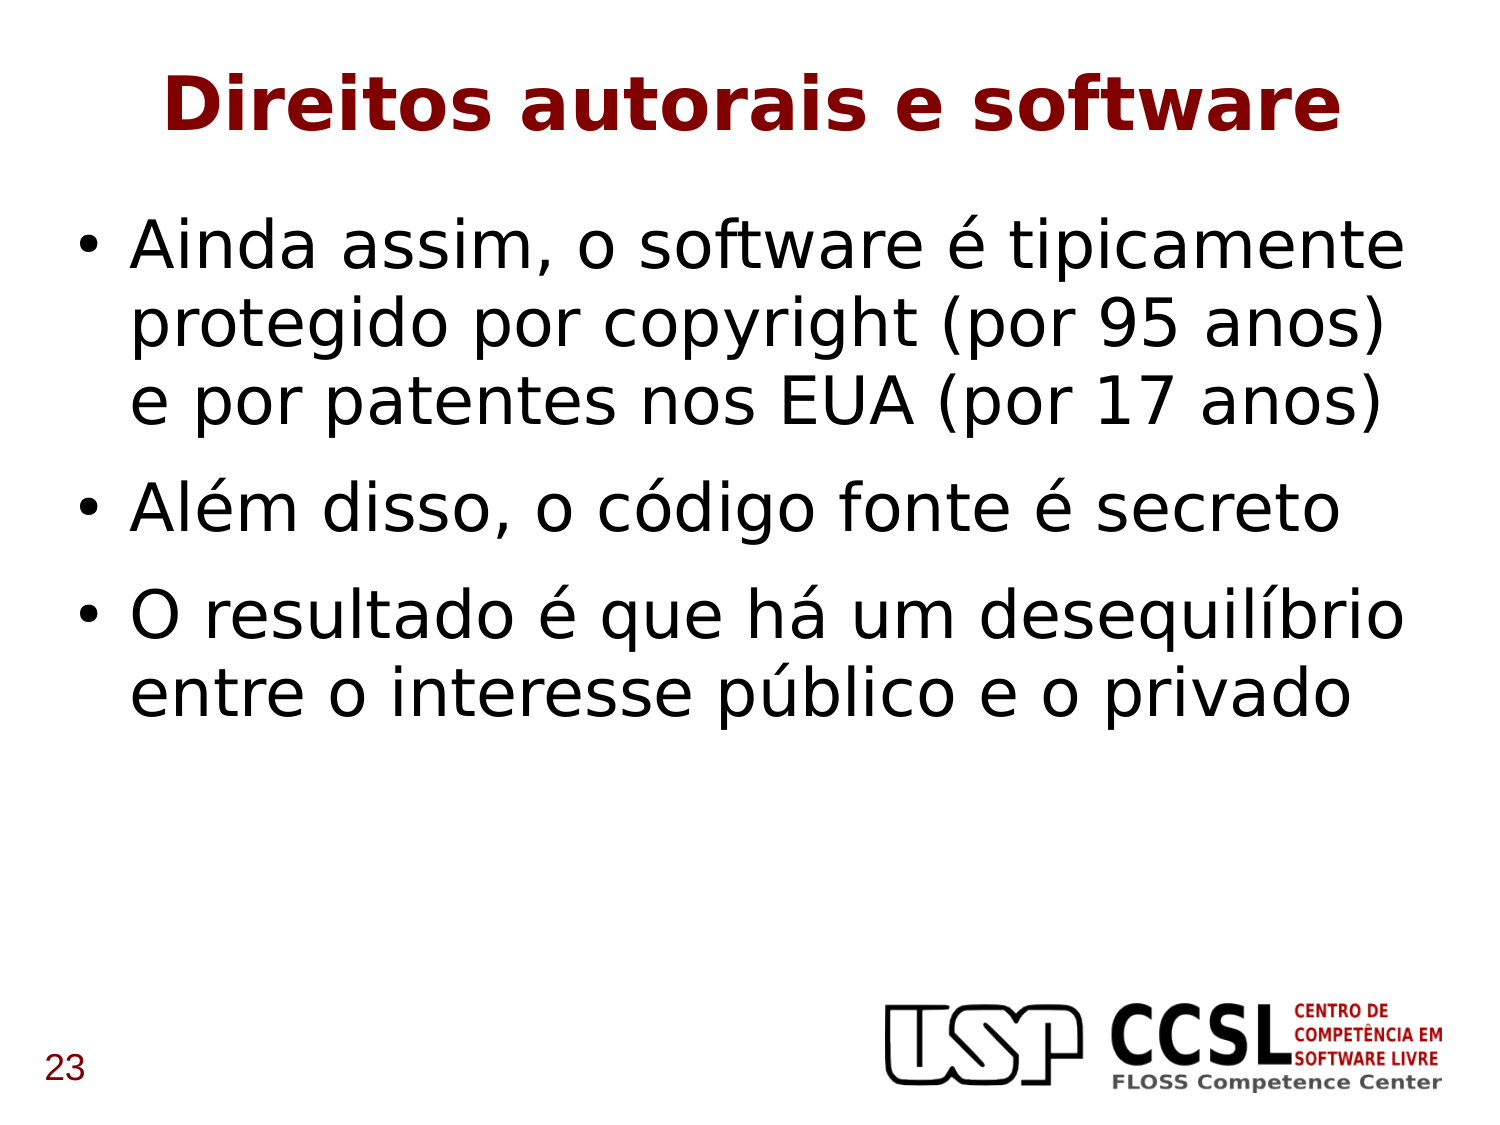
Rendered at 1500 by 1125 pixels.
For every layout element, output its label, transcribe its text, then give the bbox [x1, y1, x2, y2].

list Ainda assim, o software é tipicamente protegido por copyright (por 95 anos) e por patentes nos EUA (por 17 anos) Além disso, o código fonte é secreto O resultado é que há um desequilíbrio entre o interesse público e o privado [59, 206, 1447, 950]
title Direitos autorais e software [59, 29, 1447, 180]
picture [885, 1003, 1442, 1093]
